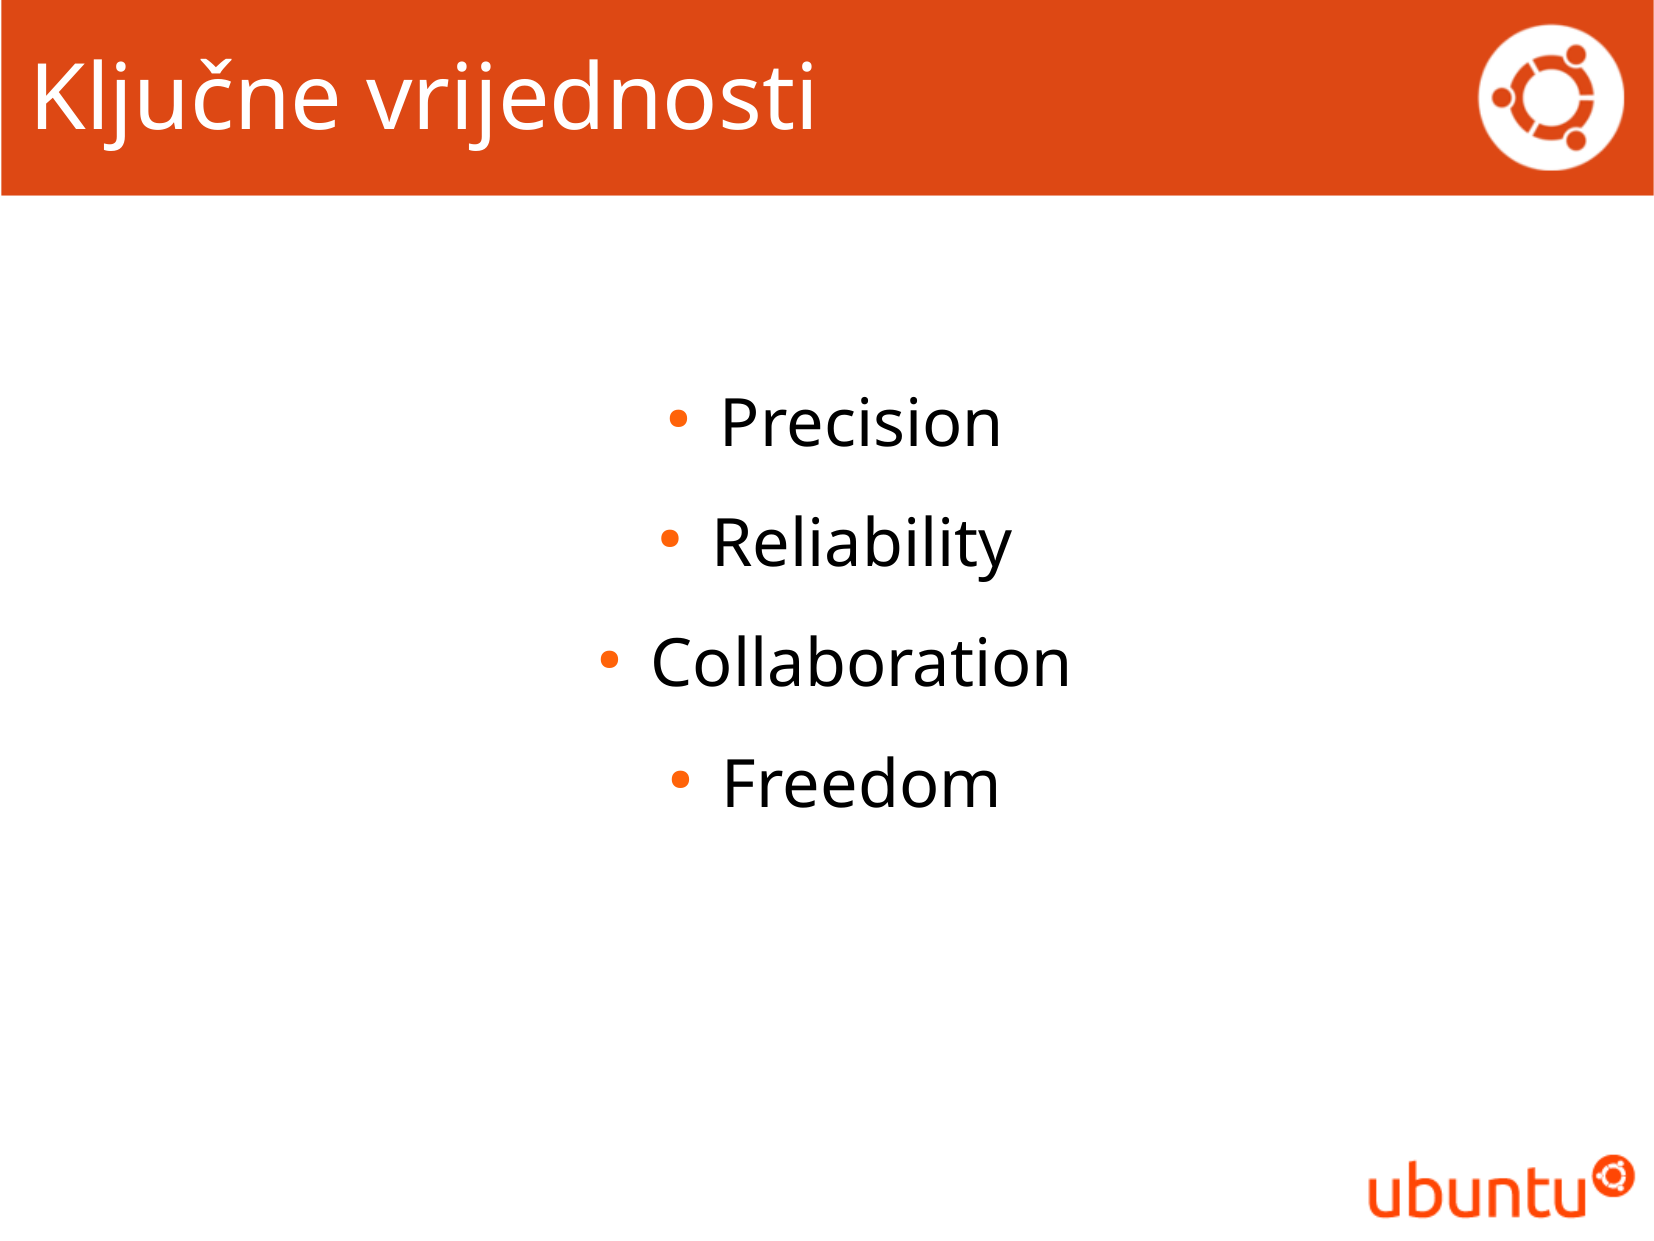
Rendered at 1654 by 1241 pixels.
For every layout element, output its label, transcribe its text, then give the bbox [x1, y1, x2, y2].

list Precision Reliability Collaboration Freedom [82, 375, 1571, 1109]
title Ključne vrijednosti [29, 18, 1459, 170]
picture [0, 0, 1654, 1241]
